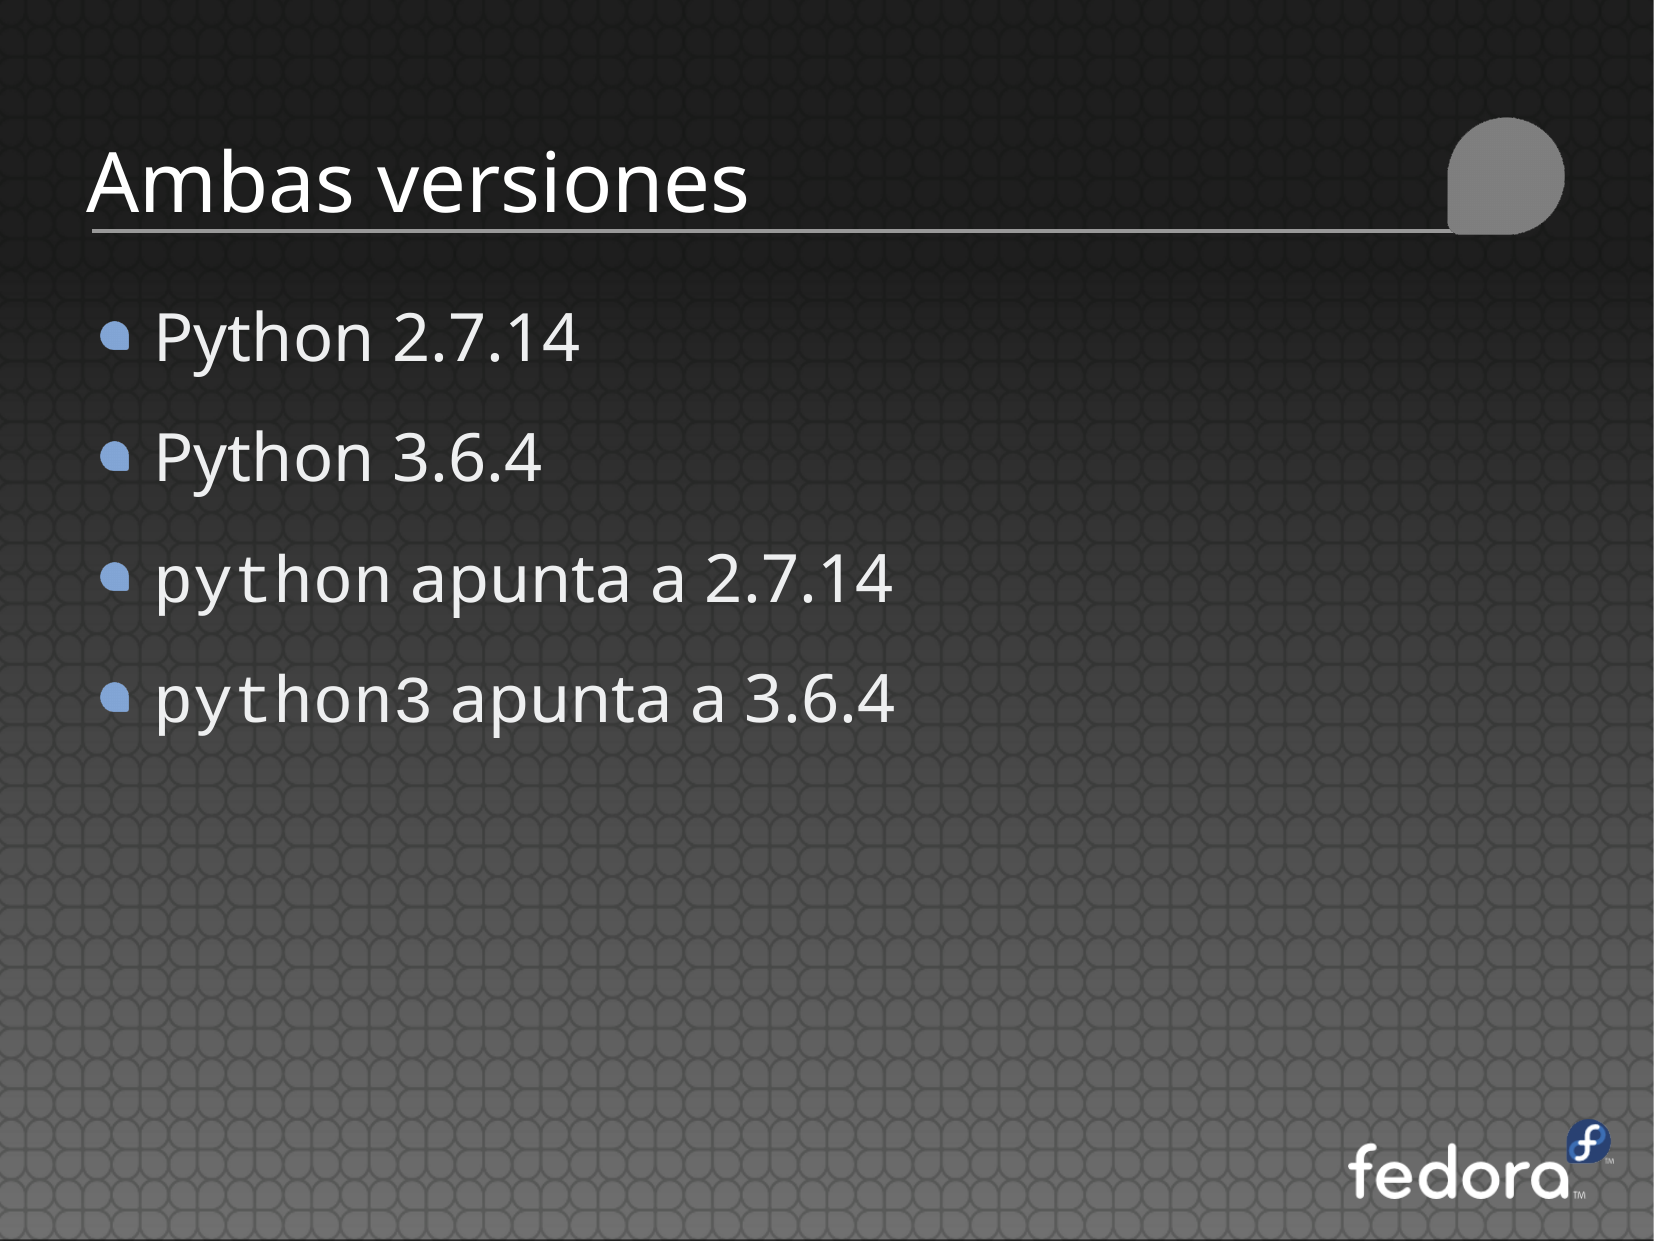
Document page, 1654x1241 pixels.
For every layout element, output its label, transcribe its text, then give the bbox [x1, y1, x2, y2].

picture [0, 0, 1654, 1241]
list Python 2.7.14 Python 3.6.4 python apunta a 2.7.14 python3 apunta a 3.6.4 [82, 290, 1571, 1213]
title Ambas versiones [86, 112, 1576, 249]
